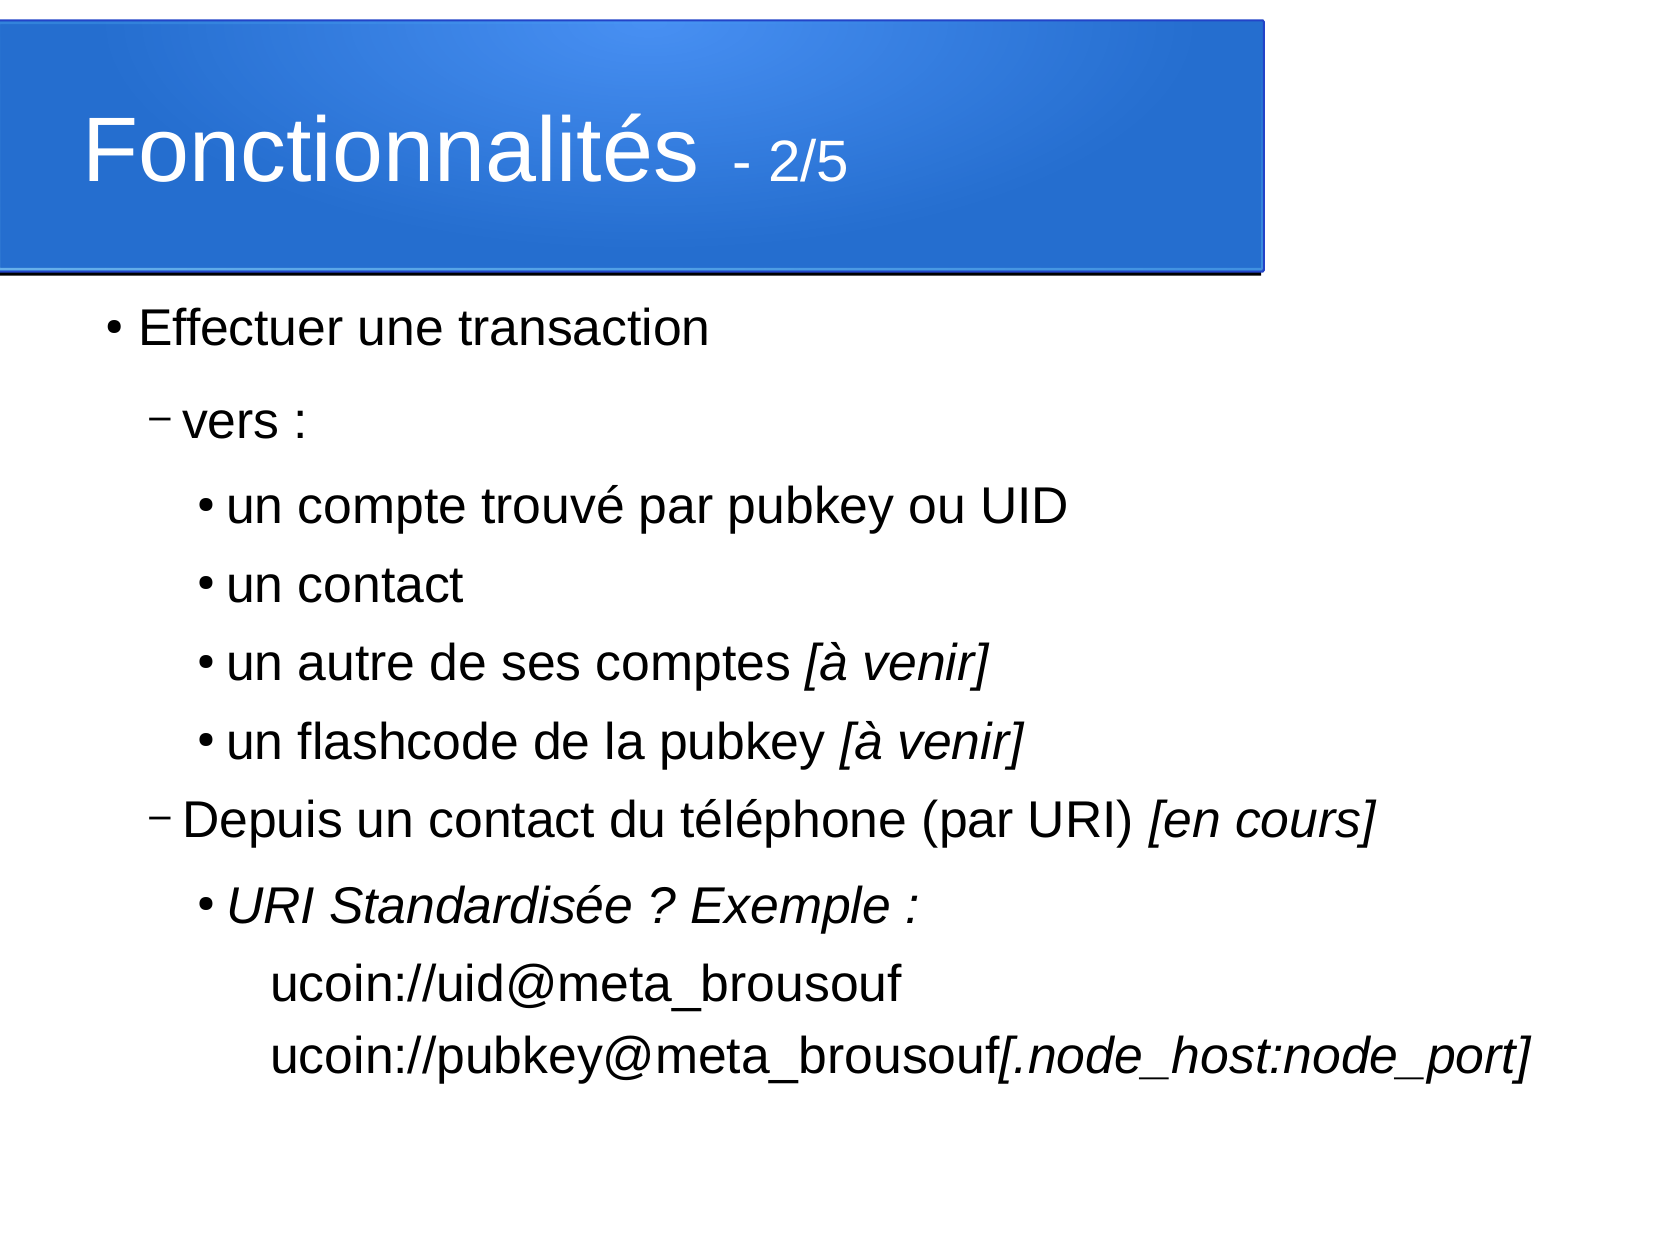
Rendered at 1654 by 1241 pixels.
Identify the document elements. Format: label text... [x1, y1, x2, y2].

list Effectuer une transaction vers : un compte trouvé par pubkey ou UID un contact un autre de ses comptes [à venir] un flashcode de la pubkey [à venir] Depuis un contact du téléphone (par URI) [en cours] URI Standardisée ? Exemple : ucoin://uid@meta_brousouf ucoin://pubkey@meta_brousouf[.node_host:node_port] [94, 299, 1571, 1099]
title Fonctionnalités - 2/5 [82, 47, 1235, 252]
